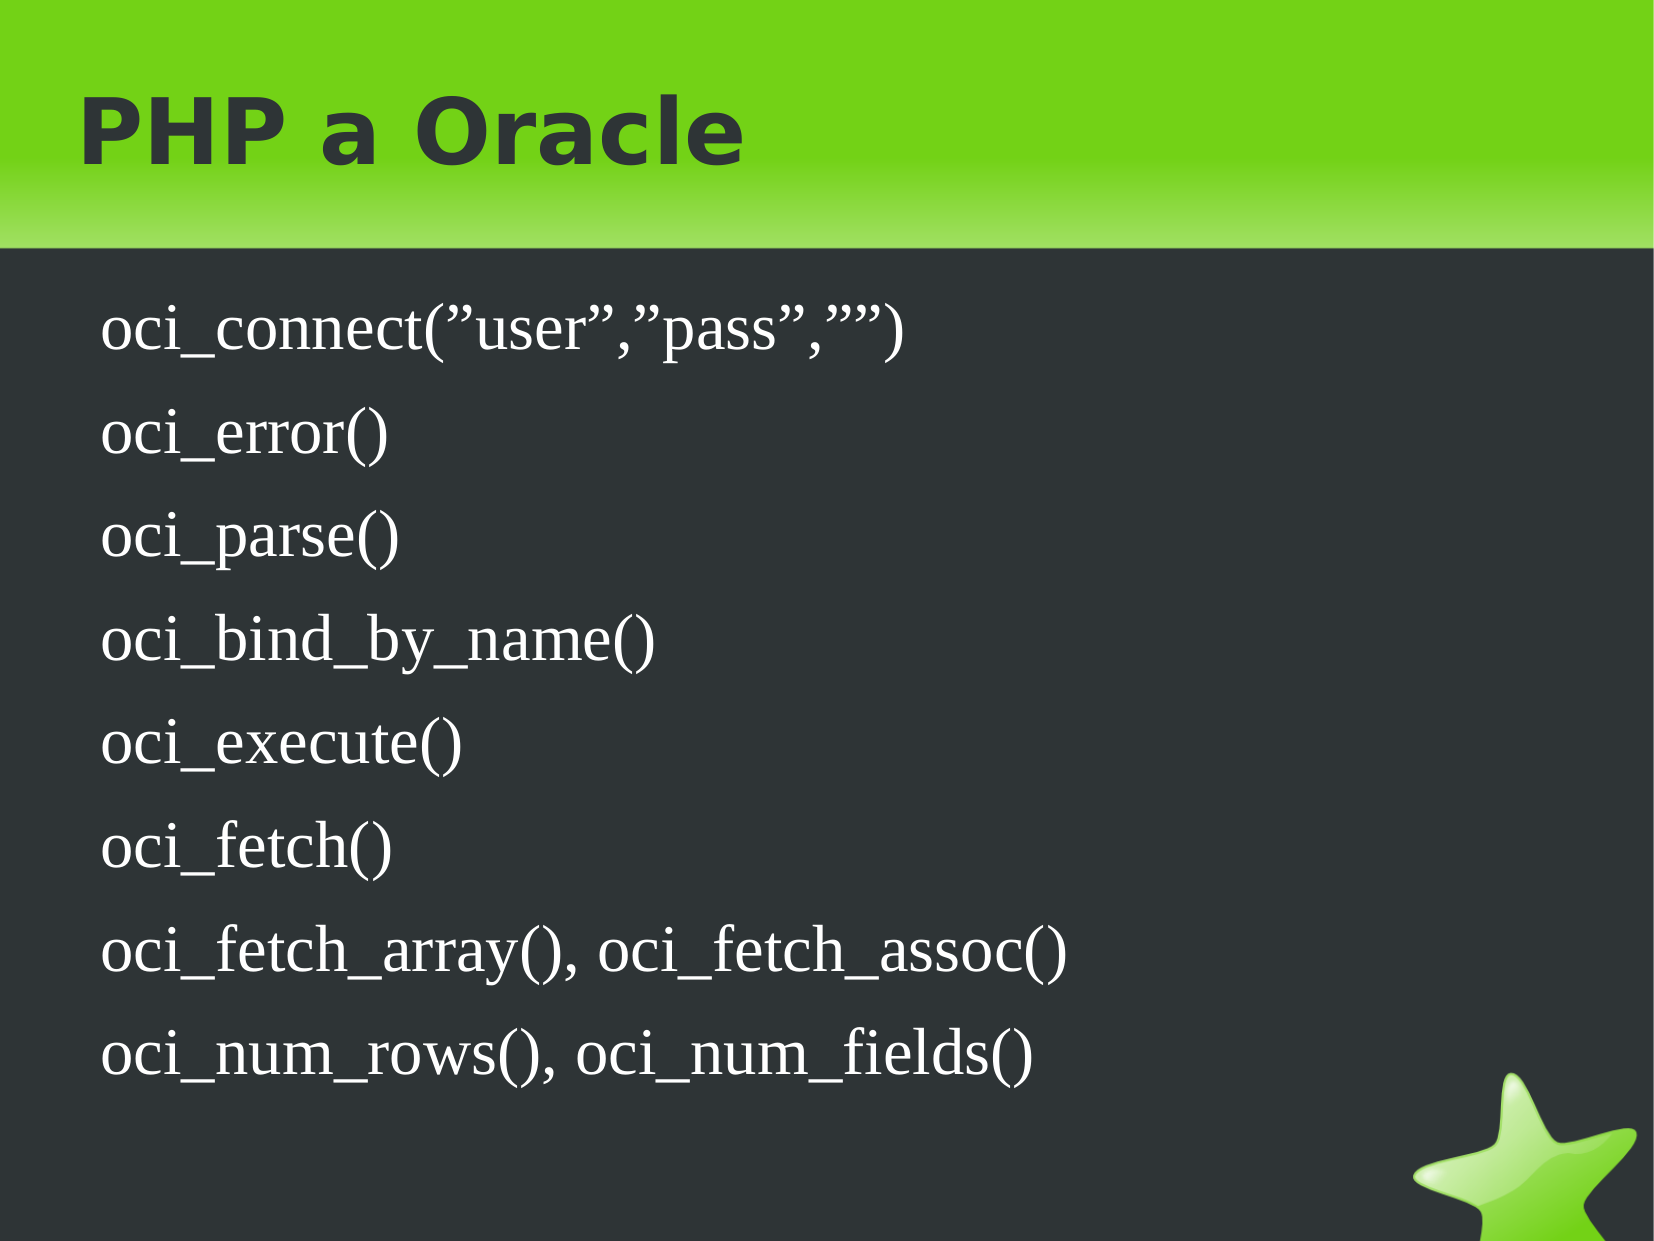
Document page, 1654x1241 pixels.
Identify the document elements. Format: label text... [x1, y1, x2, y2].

title PHP a Oracle [76, 36, 1565, 229]
picture [0, 0, 1654, 1241]
list oci_connect(”user”,”pass”,””) oci_error() oci_parse() oci_bind_by_name() oci_execute() oci_fetch() oci_fetch_array(), oci_fetch_assoc() oci_num_rows(), oci_num_fields() [82, 290, 1571, 1238]
